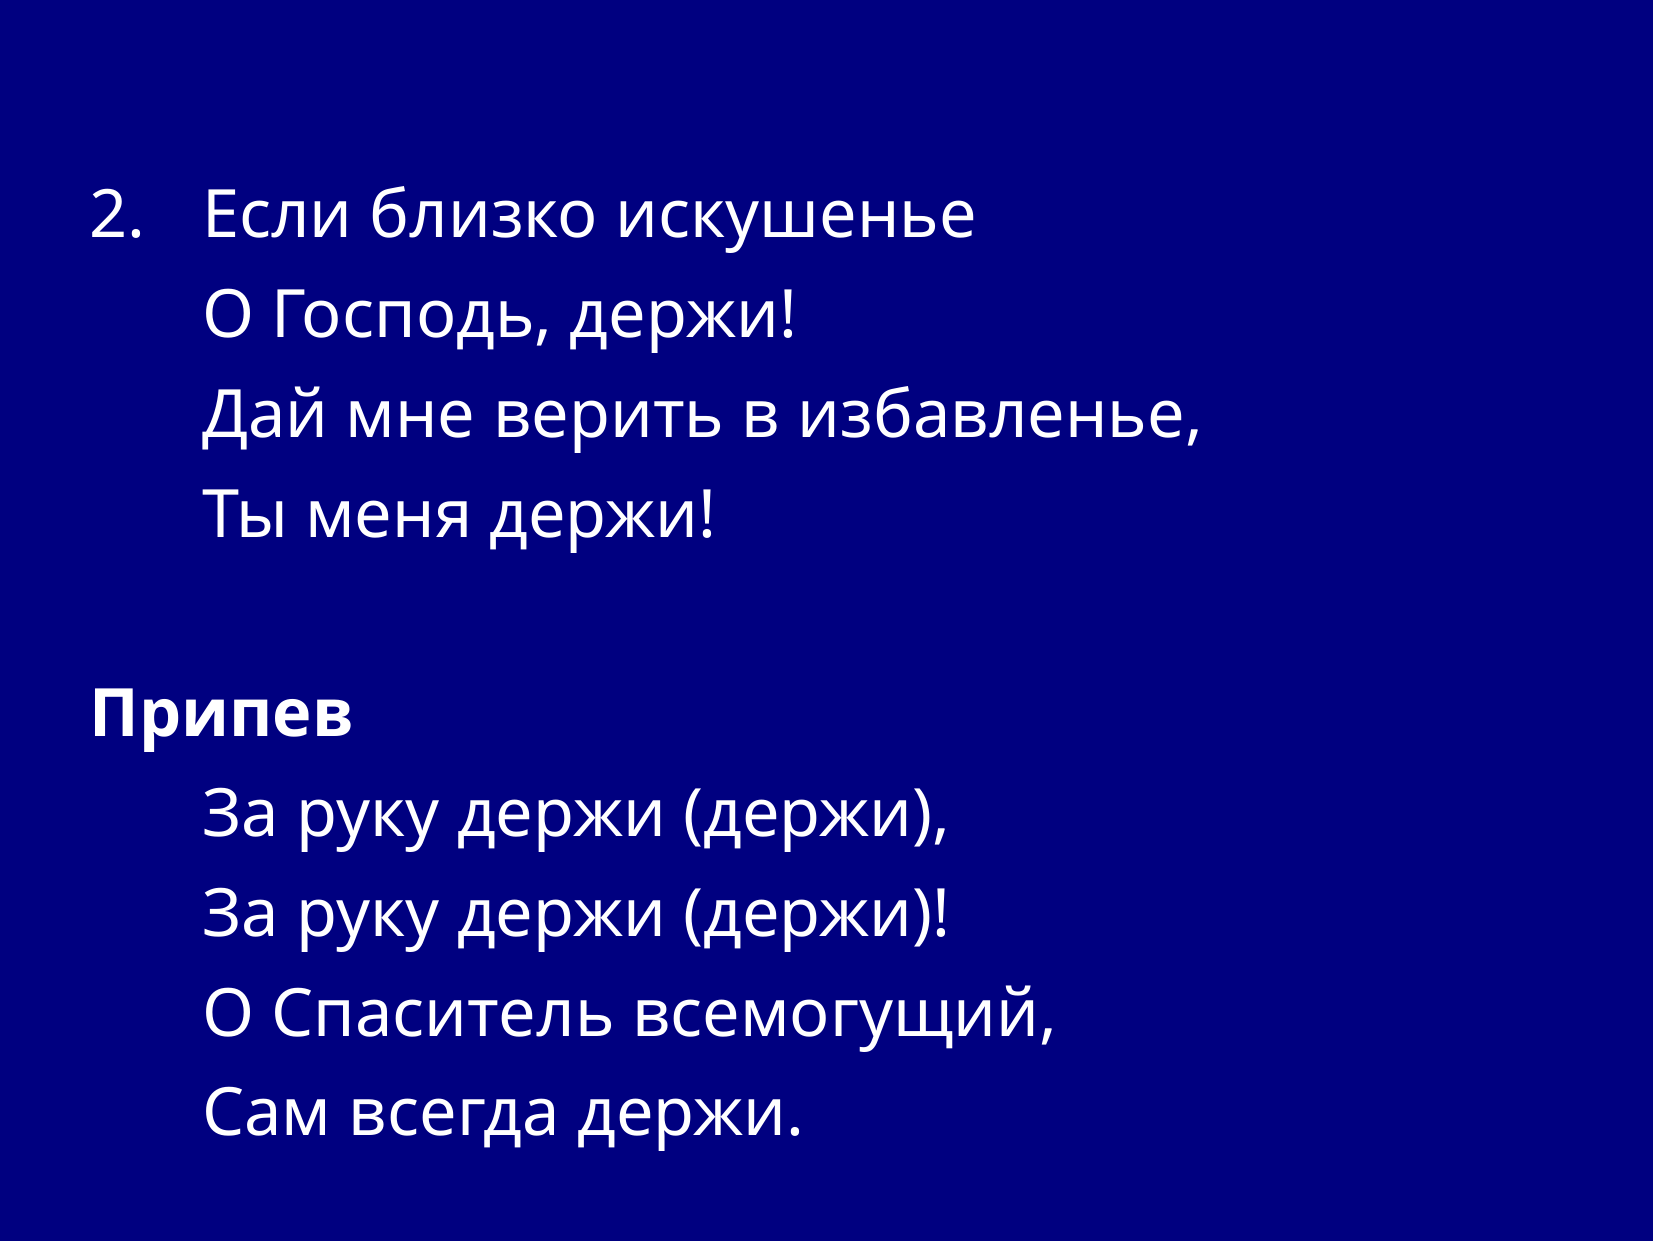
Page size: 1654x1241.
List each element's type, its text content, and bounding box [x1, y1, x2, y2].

text_box 2. Если близко искушенье О Господь, держи! Дай мне верить в избавленье, Ты меня держи! Припев За руку держи (держи), За руку держи (держи)! О Спаситель всемогущий, Сам всегда держи. [75, 150, 1576, 1163]
